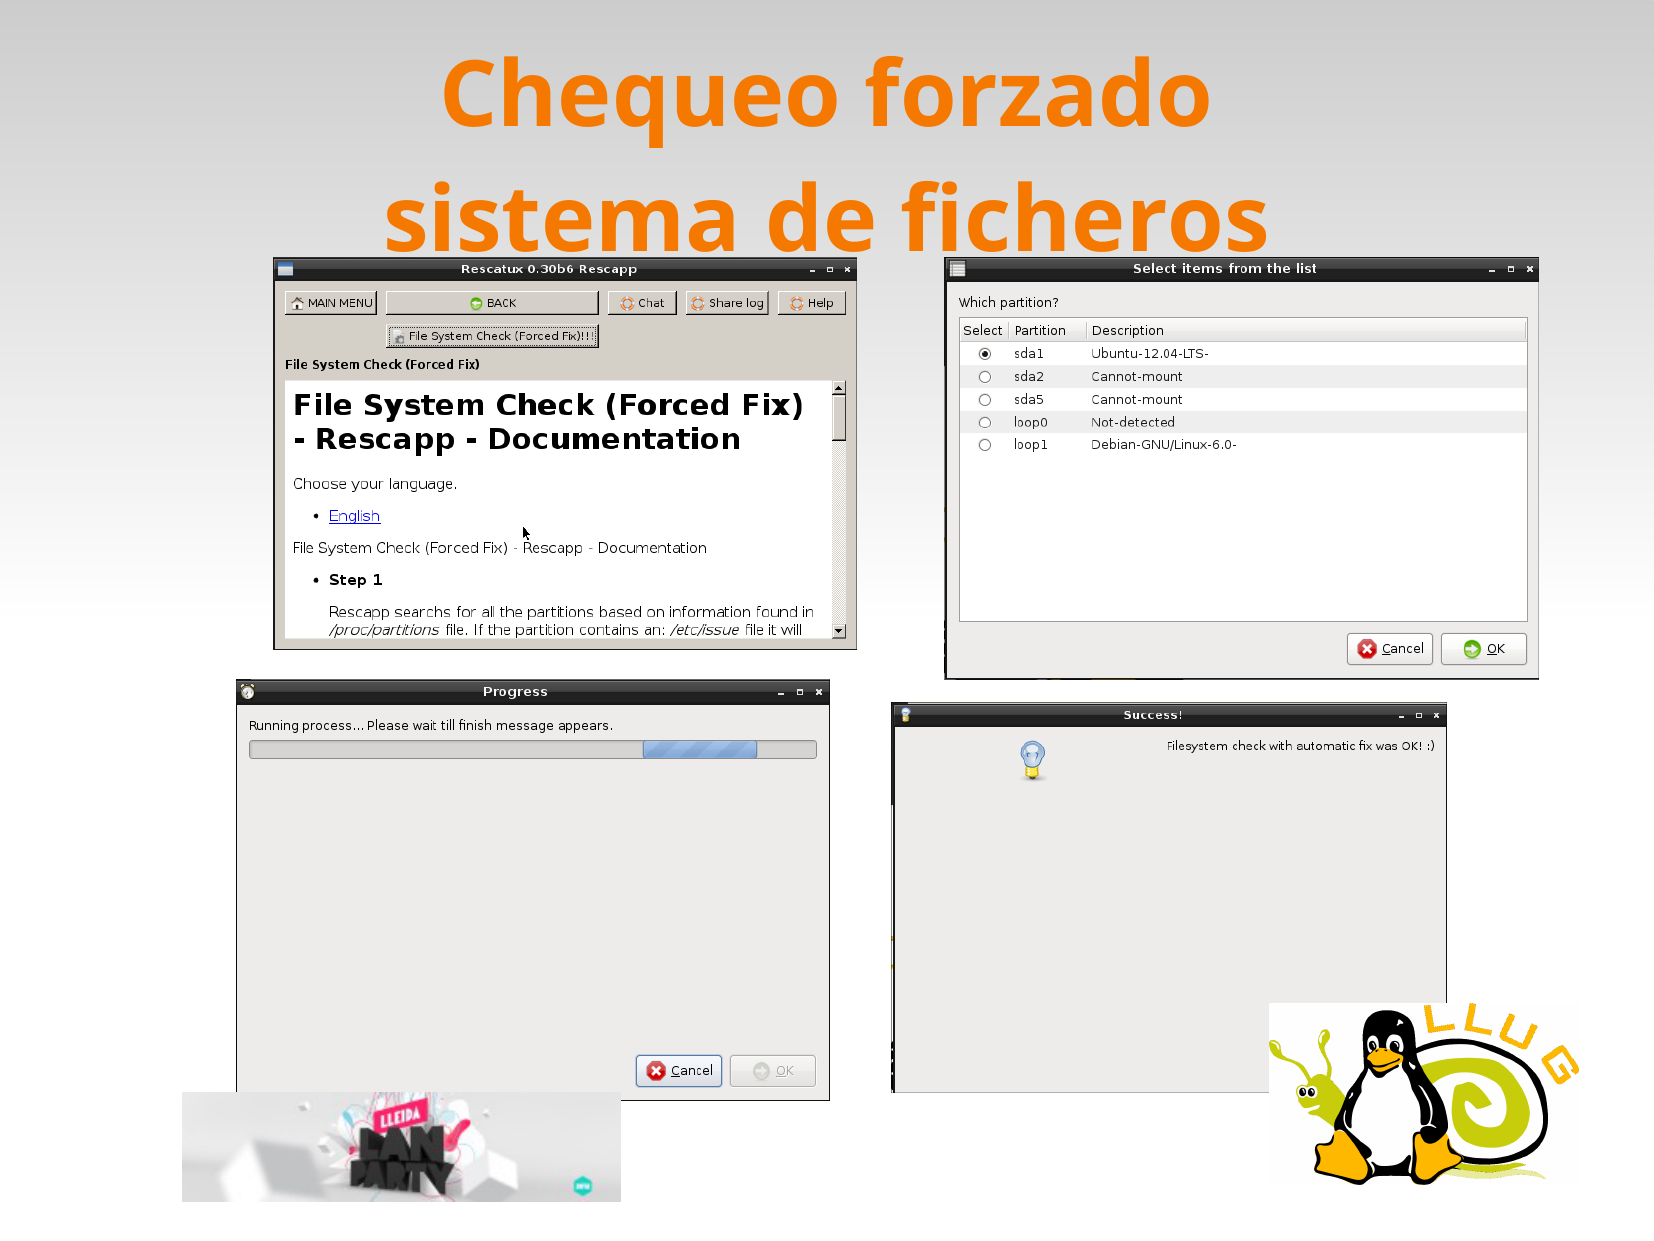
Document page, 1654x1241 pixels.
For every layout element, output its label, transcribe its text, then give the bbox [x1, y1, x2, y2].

picture [182, 679, 830, 1202]
picture [944, 257, 1539, 680]
picture [273, 257, 857, 650]
picture [891, 702, 1579, 1185]
title Chequeo forzado sistema de ficheros [82, 45, 1571, 261]
